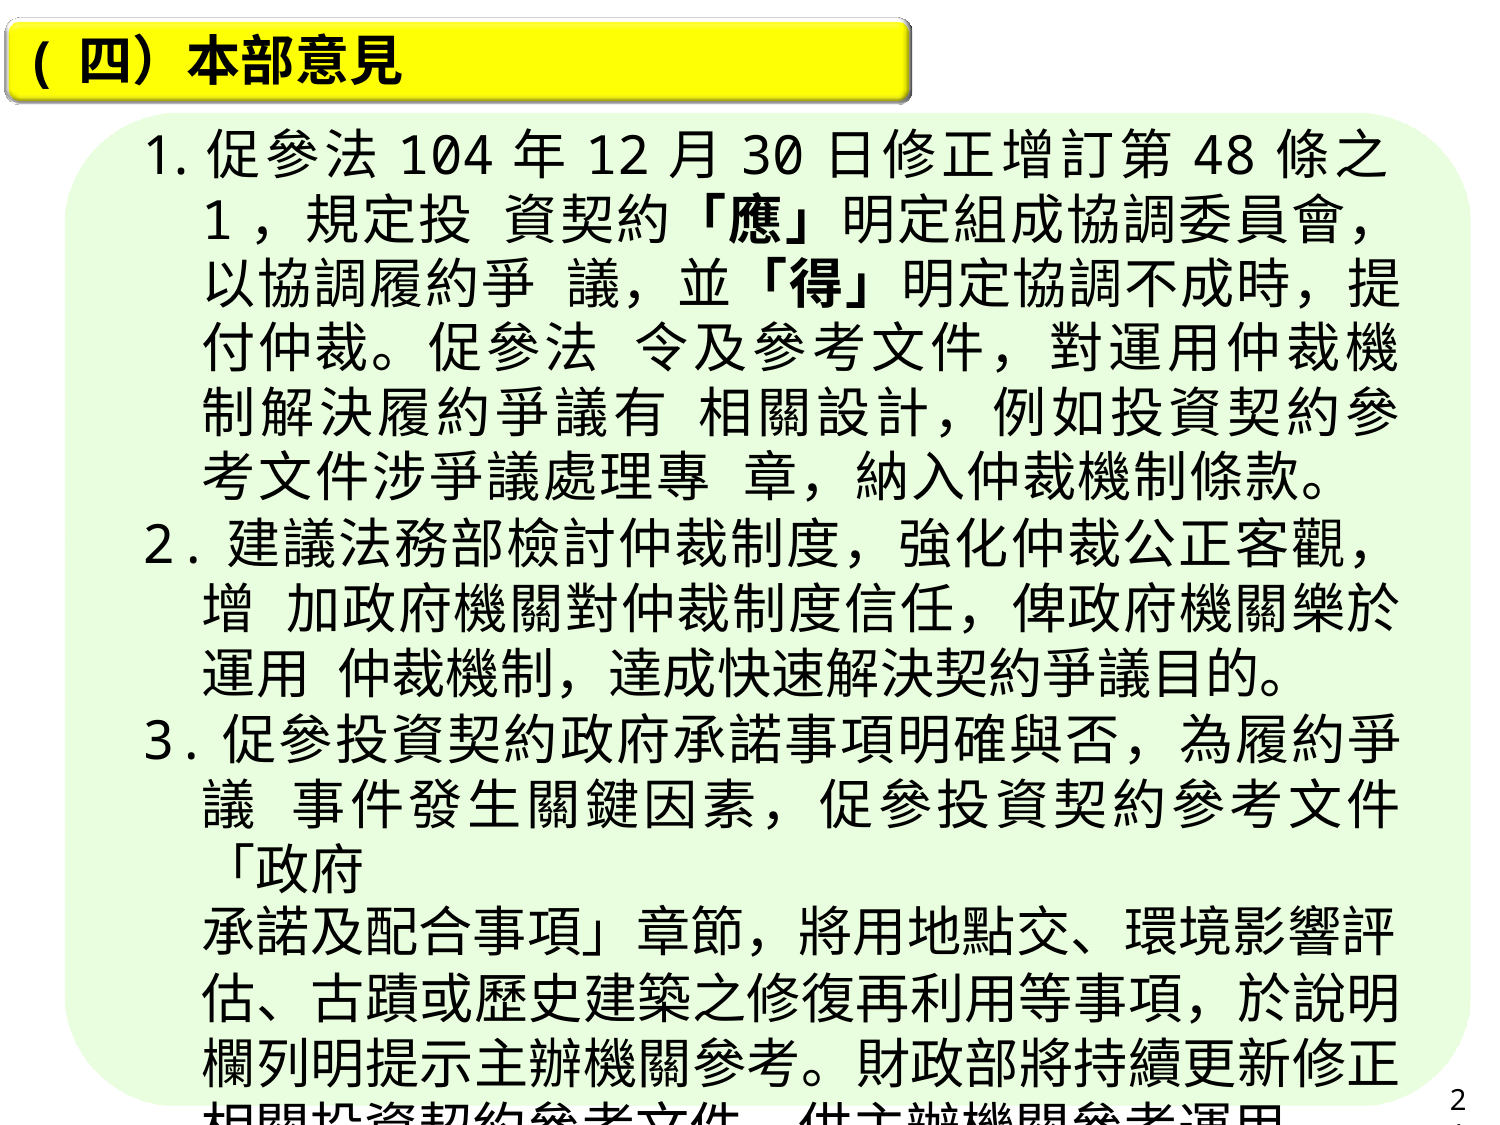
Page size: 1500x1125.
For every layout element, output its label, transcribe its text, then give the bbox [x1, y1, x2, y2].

text_box 1.促參法104年12月30日修正增訂第48條之1，規定投 資契約「應」明定組成協調委員會，以協調履約爭 議，並「得」明定協調不成時，提付仲裁。促參法 令及參考文件，對運用仲裁機制解決履約爭議有 相關設計，例如投資契約參考文件涉爭議處理專 章，納入仲裁機制條款。 2.建議法務部檢討仲裁制度，強化仲裁公正客觀，增 加政府機關對仲裁制度信任，俾政府機關樂於運用 仲裁機制，達成快速解決契約爭議目的。 3.促參投資契約政府承諾事項明確與否，為履約爭議 事件發生關鍵因素，促參投資契約參考文件「政府 承諾及配合事項」章節，將用地點交、環境影響評 估、古蹟或歷史建築之修復再利用等事項，於說明 欄列明提示主辦機關參考。財政部將持續更新修正 相關投資契約參考文件，供主辦機關參考運用。 [140, 120, 1403, 1095]
text_box [3, 16, 912, 104]
text_box 21 [1447, 1079, 1482, 1117]
title (四）本部意見 [22, 23, 501, 92]
text_box [65, 114, 1471, 1106]
